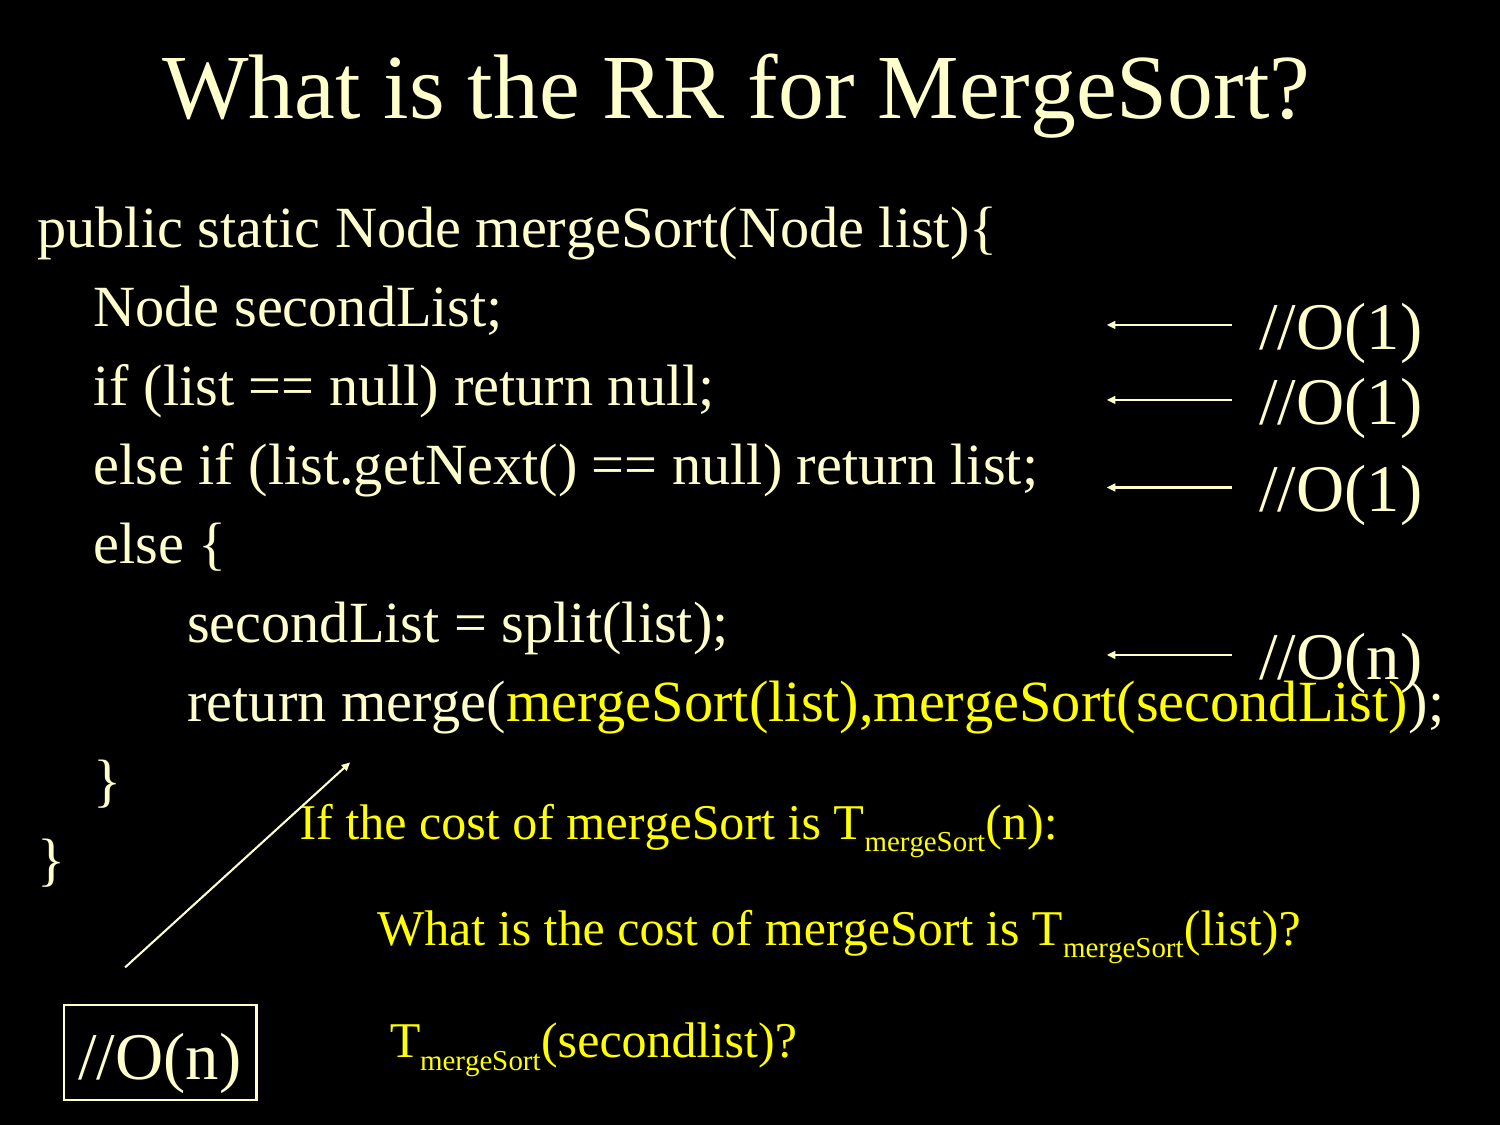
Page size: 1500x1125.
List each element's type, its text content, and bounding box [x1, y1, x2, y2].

text_box TmergeSort(secondlist)? [374, 999, 1440, 1084]
title What is the RR for MergeSort? [8, 29, 1467, 146]
text_box //O(1) [1244, 349, 1438, 437]
text_box If the cost of mergeSort is TmergeSort(n): [284, 781, 327, 820]
text_box //O(n) [63, 1004, 257, 1101]
text_box If the cost of mergeSort is TmergeSort(n): [284, 781, 1350, 866]
text_box //O(1) [1306, 307, 1335, 347]
text_box What is the cost of mergeSort is TmergeSort(list)? [362, 887, 1427, 972]
list public static Node mergeSort(Node list){ Node secondList; if (list == null) return null; else if (list.getNext() == null) return list; else { secondList = split(list); return merge(mergeSort(list),mergeSort(secondList)); } } [22, 187, 1482, 1026]
text_box //O(1) [1244, 437, 1438, 533]
text_box //O(n) [1244, 604, 1438, 701]
text_box //O(1) [1244, 274, 1438, 349]
